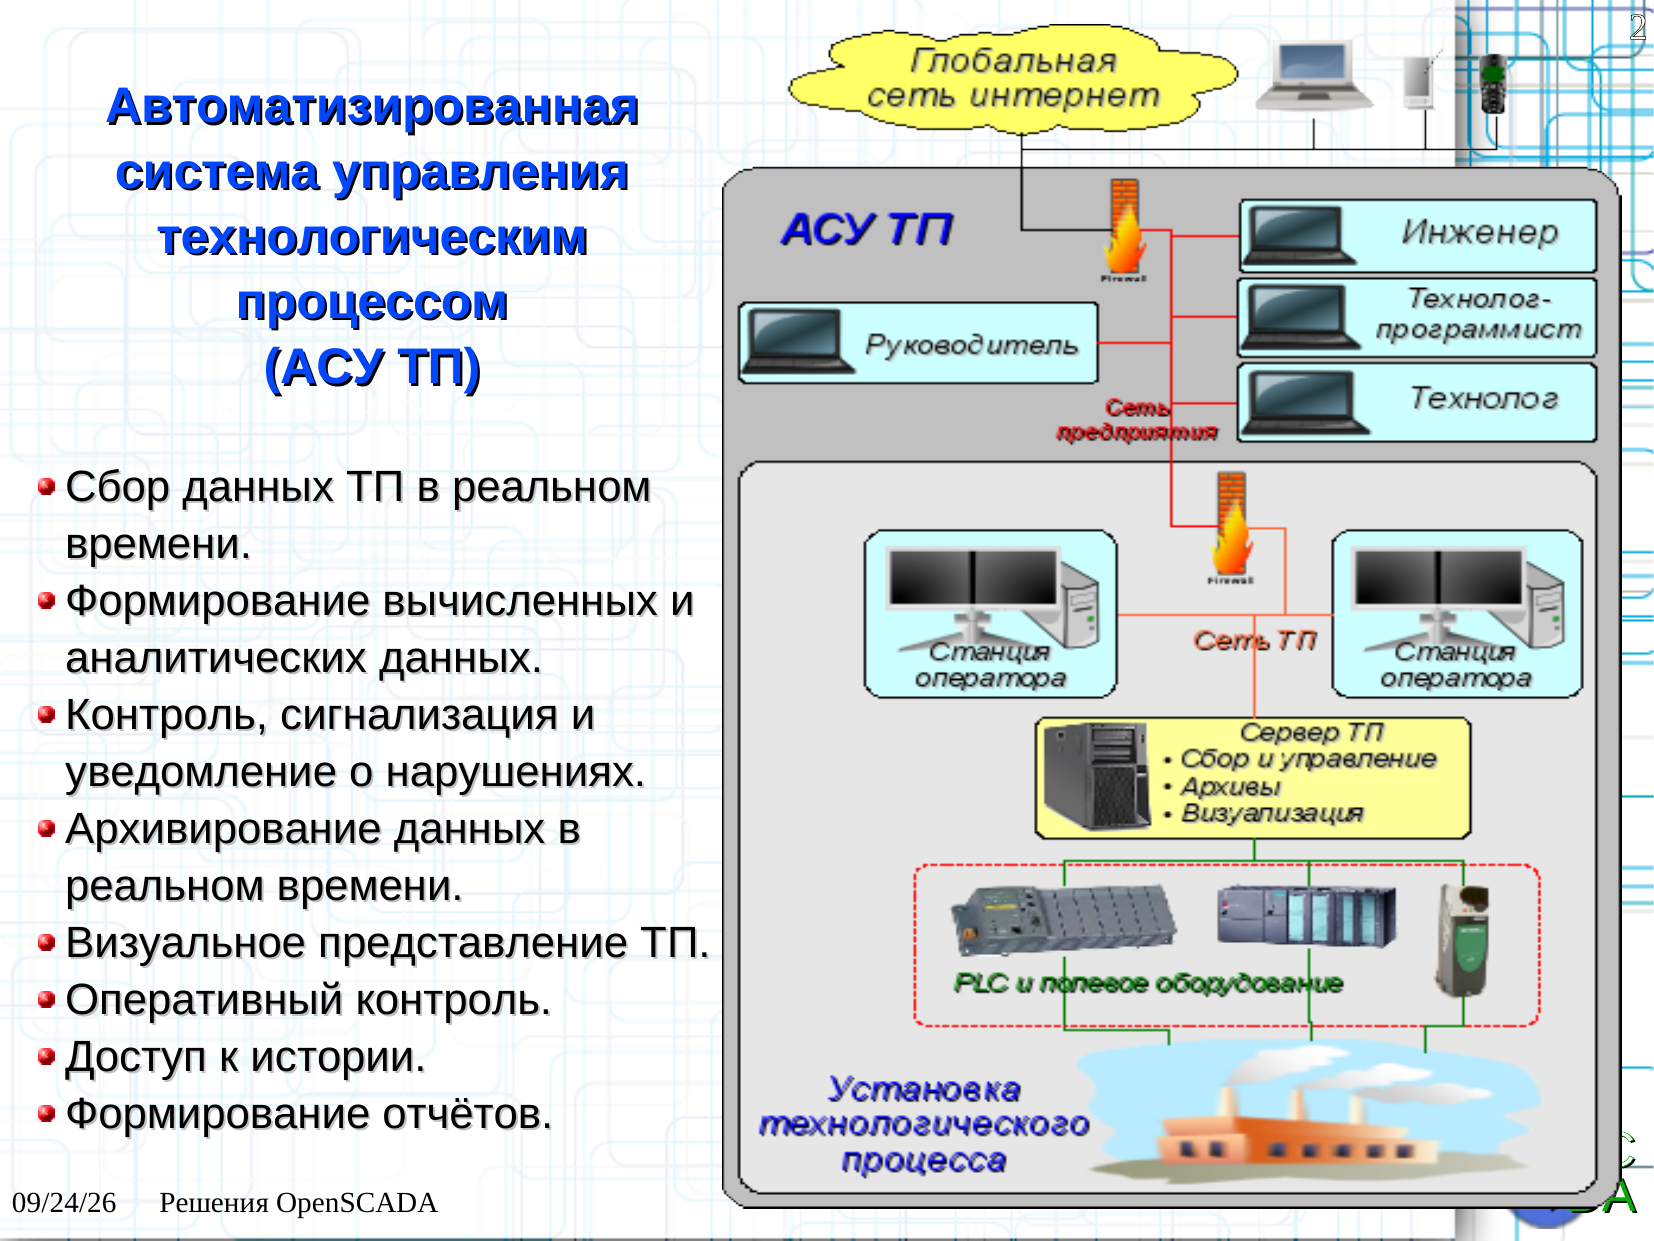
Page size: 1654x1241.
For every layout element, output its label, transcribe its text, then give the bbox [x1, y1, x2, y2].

picture [0, 0, 1654, 1241]
title Автоматизированная система управления технологическим процессом (АСУ ТП) [23, 47, 721, 416]
list Сбор данных ТП в реальном времени. Формирование вычисленных и аналитических данных. Контроль, сигнализация и уведомление о нарушениях. Архивирование данных в реальном времени. Визуальное представление ТП. Оперативный контроль. Доступ к истории. Формирование отчётов. [24, 453, 727, 1130]
